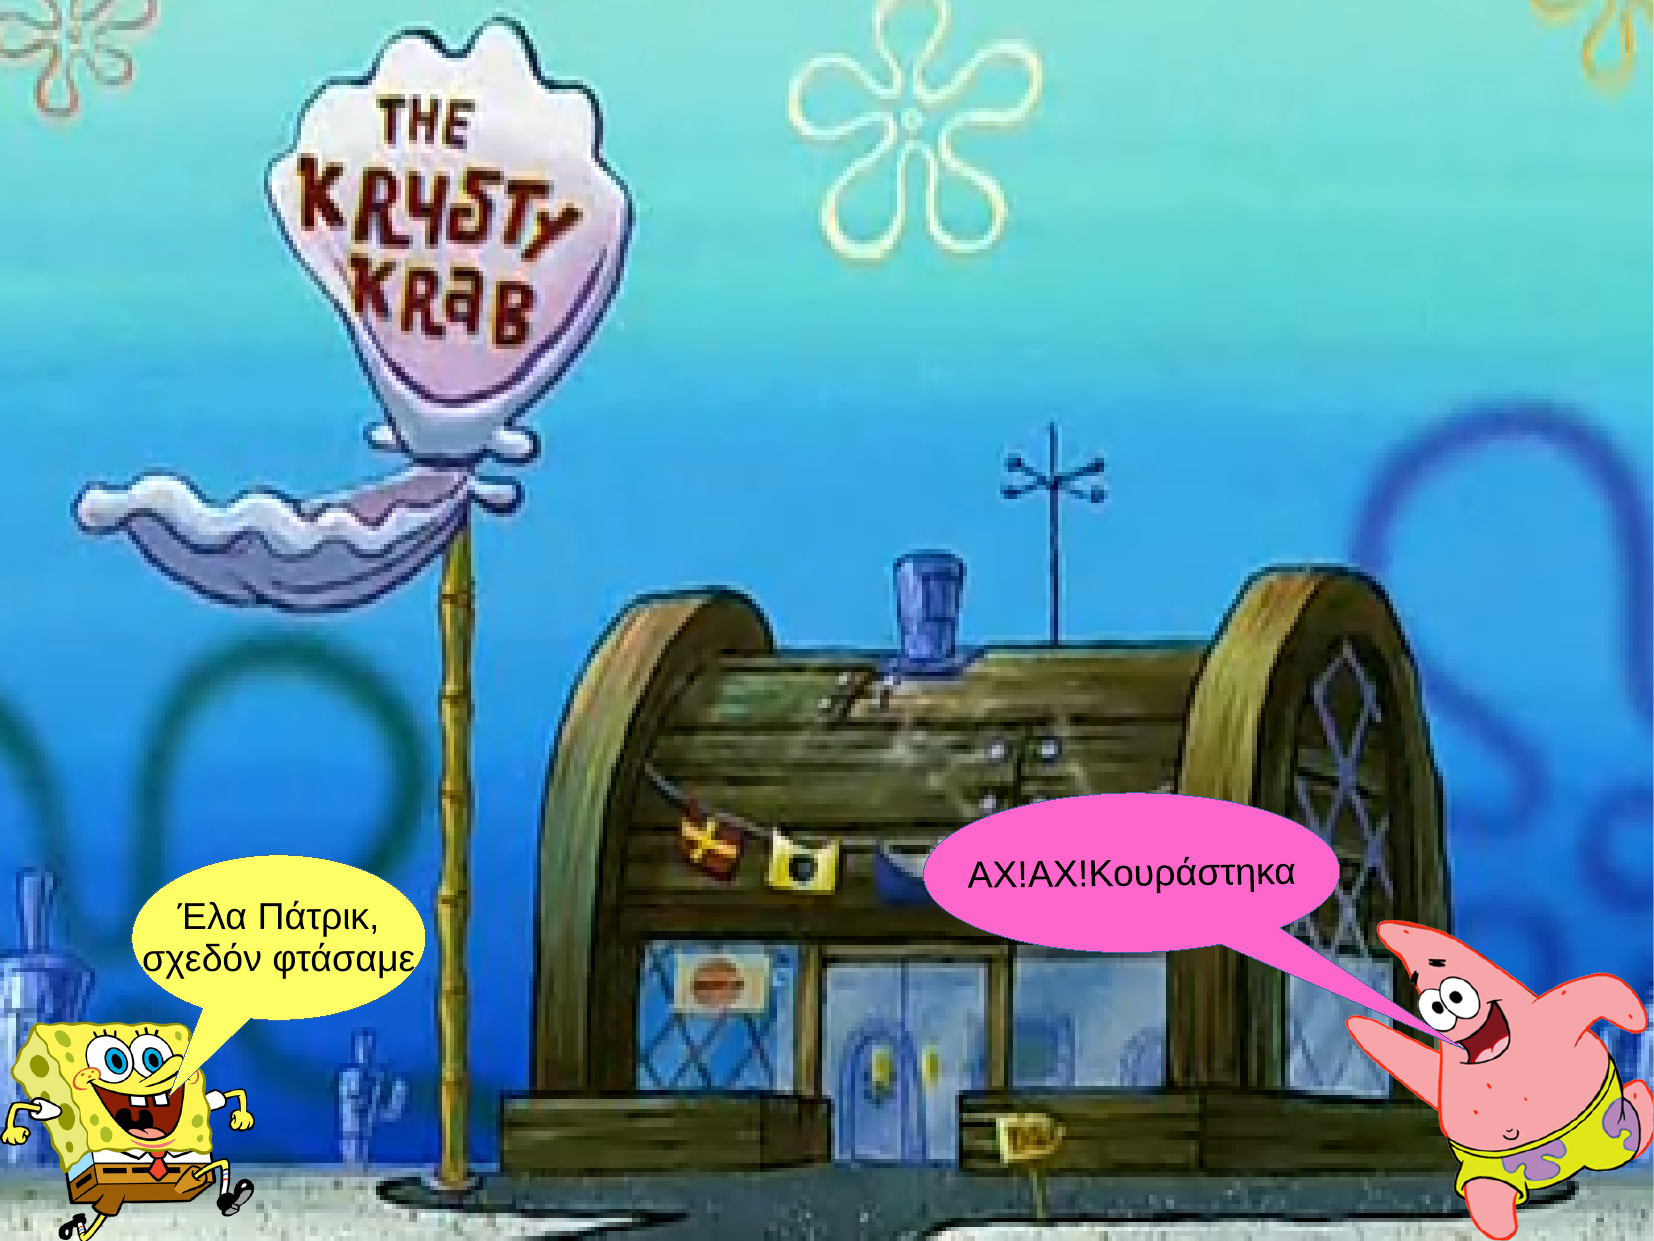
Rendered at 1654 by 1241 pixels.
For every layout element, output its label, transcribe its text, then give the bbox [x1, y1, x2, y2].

text_box Έλα Πάτρικ, σχεδόν φτάσαμε [131, 854, 426, 1098]
text_box ΑΧ!ΑΧ!Κουράστηκα [923, 792, 1466, 1050]
picture [0, 0, 1654, 1241]
